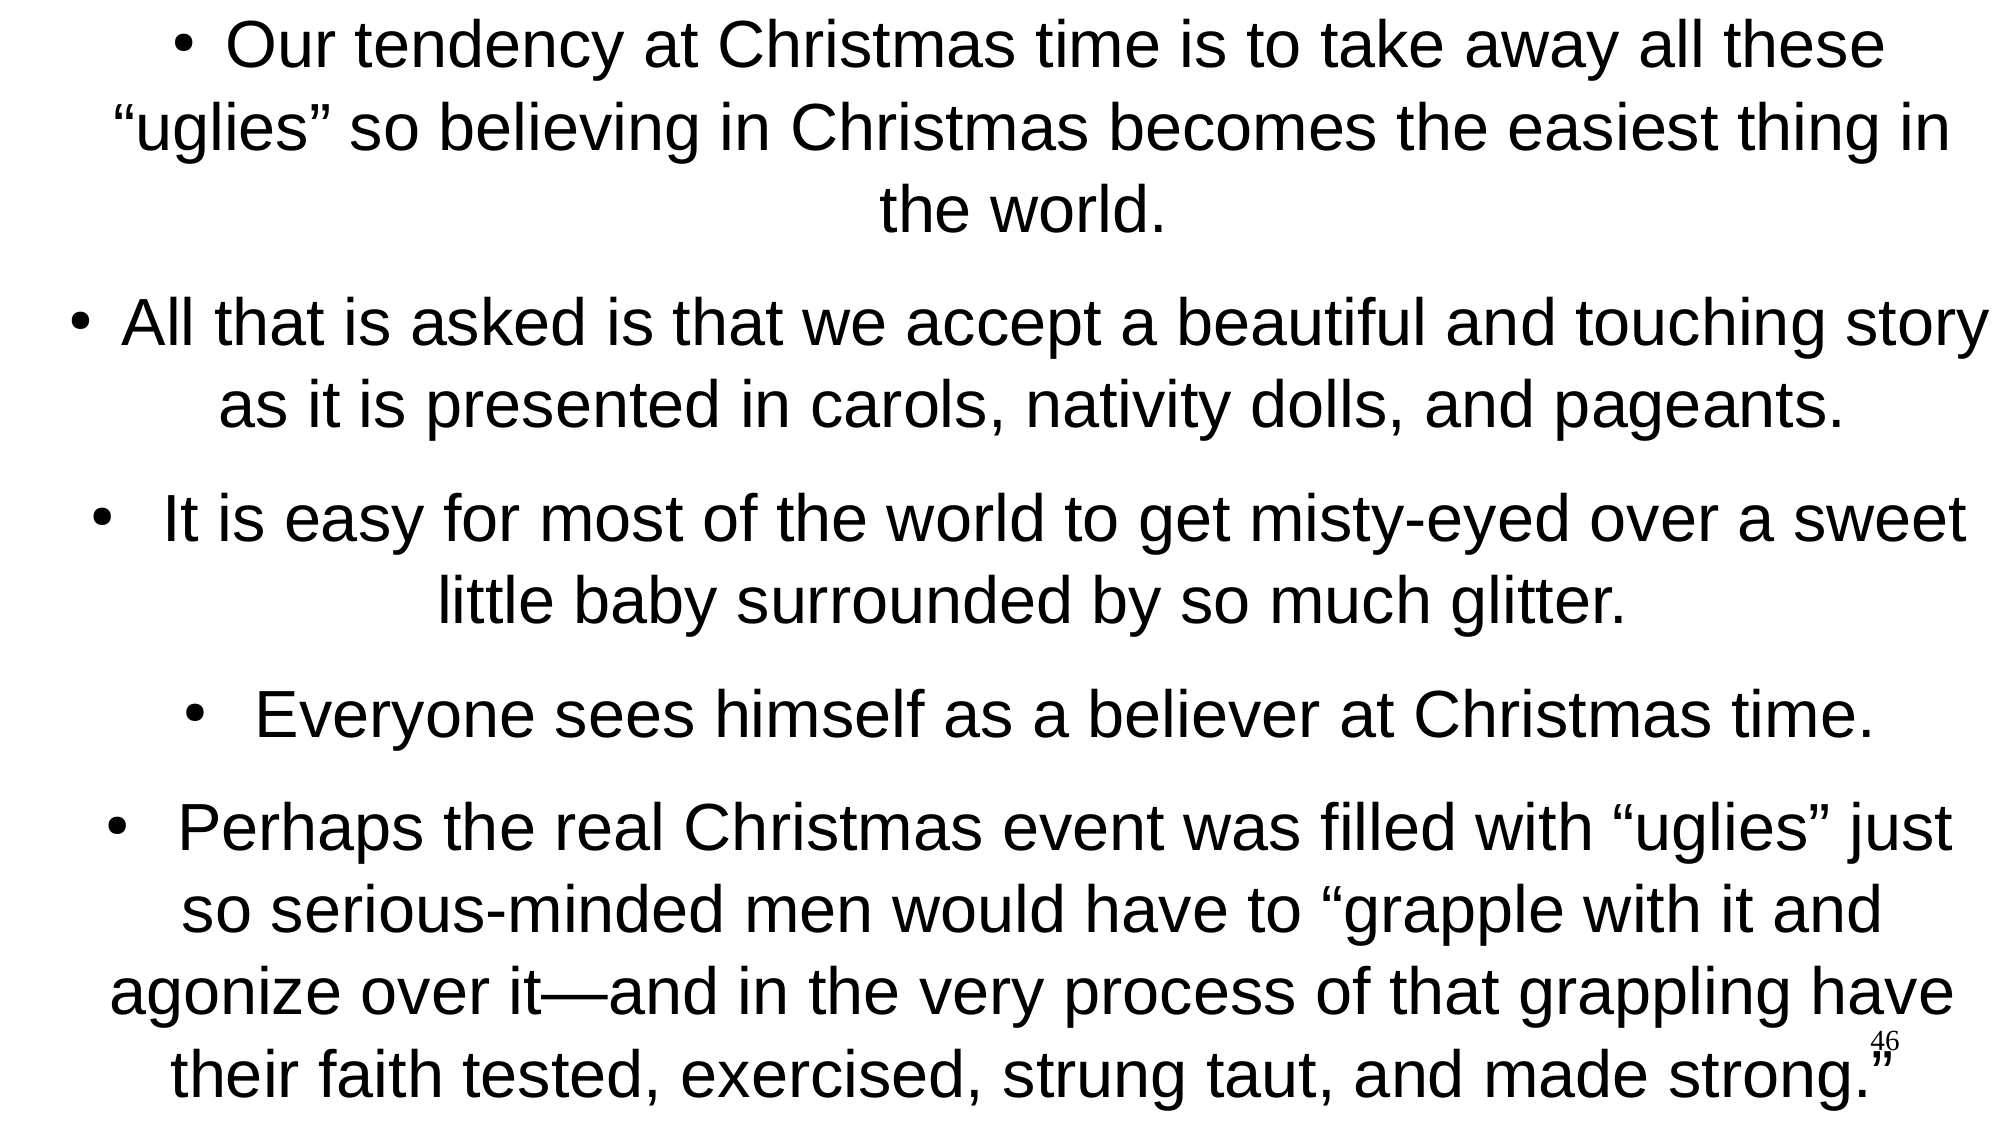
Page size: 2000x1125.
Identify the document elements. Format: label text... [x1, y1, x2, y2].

list Our tendency at Christmas time is to take away all these “uglies” so believing in Christmas becomes the easiest thing in the world. All that is asked is that we accept a beautiful and touching story as it is presented in carols, nativity dolls, and pageants. It is easy for most of the world to get misty-eyed over a sweet little baby surrounded by so much glitter. Everyone sees himself as a believer at Christmas time. Perhaps the real Christmas event was filled with “uglies” just so serious-minded men would have to “grapple with it and agonize over it—and in the very process of that grappling have their faith tested, exercised, strung taut, and made strong.” [0, 0, 1996, 1123]
